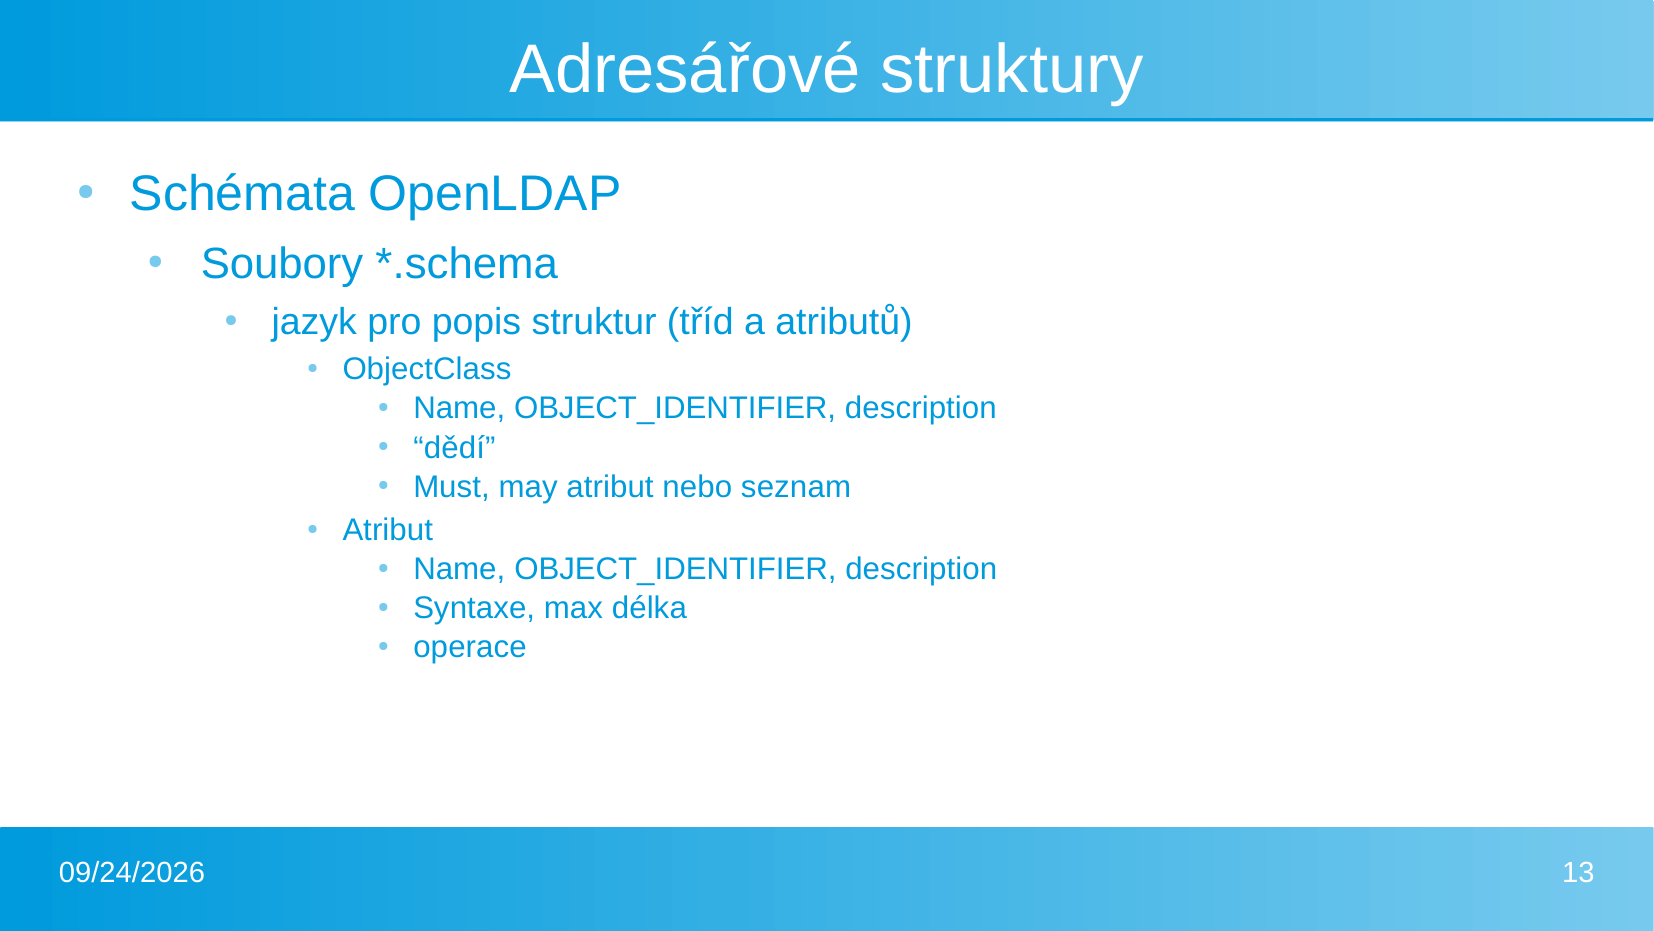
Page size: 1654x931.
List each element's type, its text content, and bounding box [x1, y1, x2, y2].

title Adresářové struktury [59, 29, 1595, 108]
list Schémata OpenLDAP Soubory *.schema jazyk pro popis struktur (tříd a atributů) ObjectClass Name, OBJECT_IDENTIFIER, description “dědí” Must, may atribut nebo seznam Atribut Name, OBJECT_IDENTIFIER, description Syntaxe, max délka operace [59, 165, 1595, 756]
